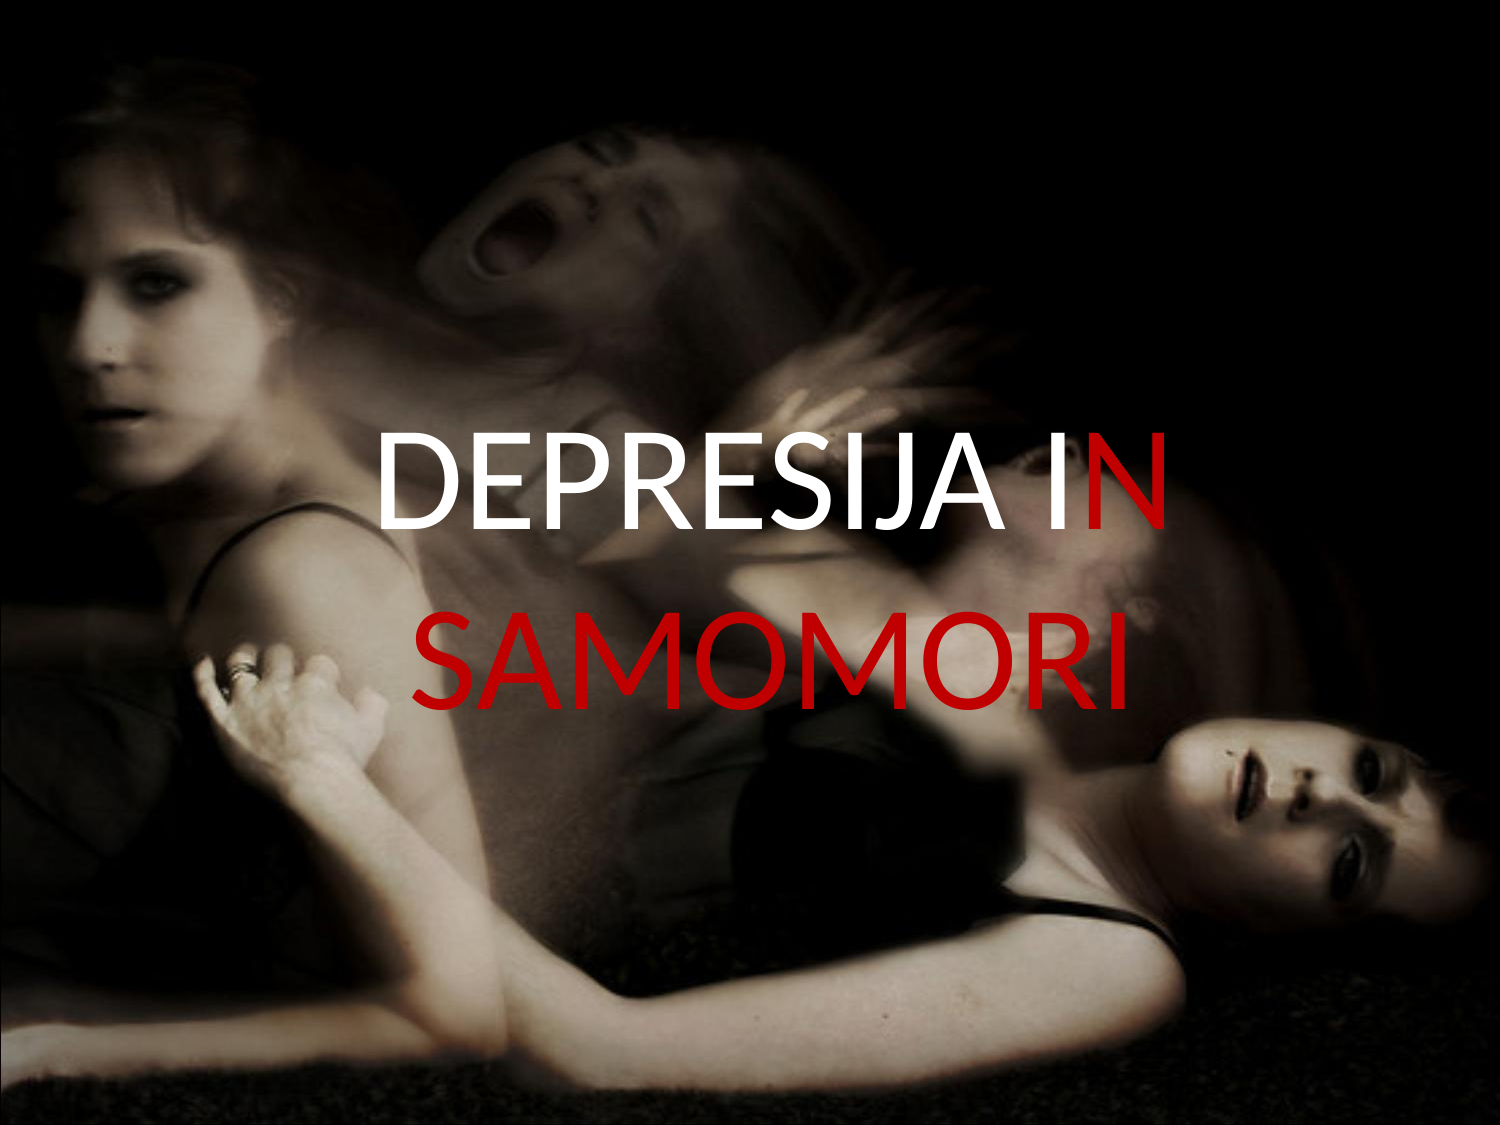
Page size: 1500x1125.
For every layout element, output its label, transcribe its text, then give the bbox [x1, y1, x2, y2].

picture [0, 0, 1500, 1125]
title DEPRESIJA IN SAMOMORI [135, 290, 1411, 828]
